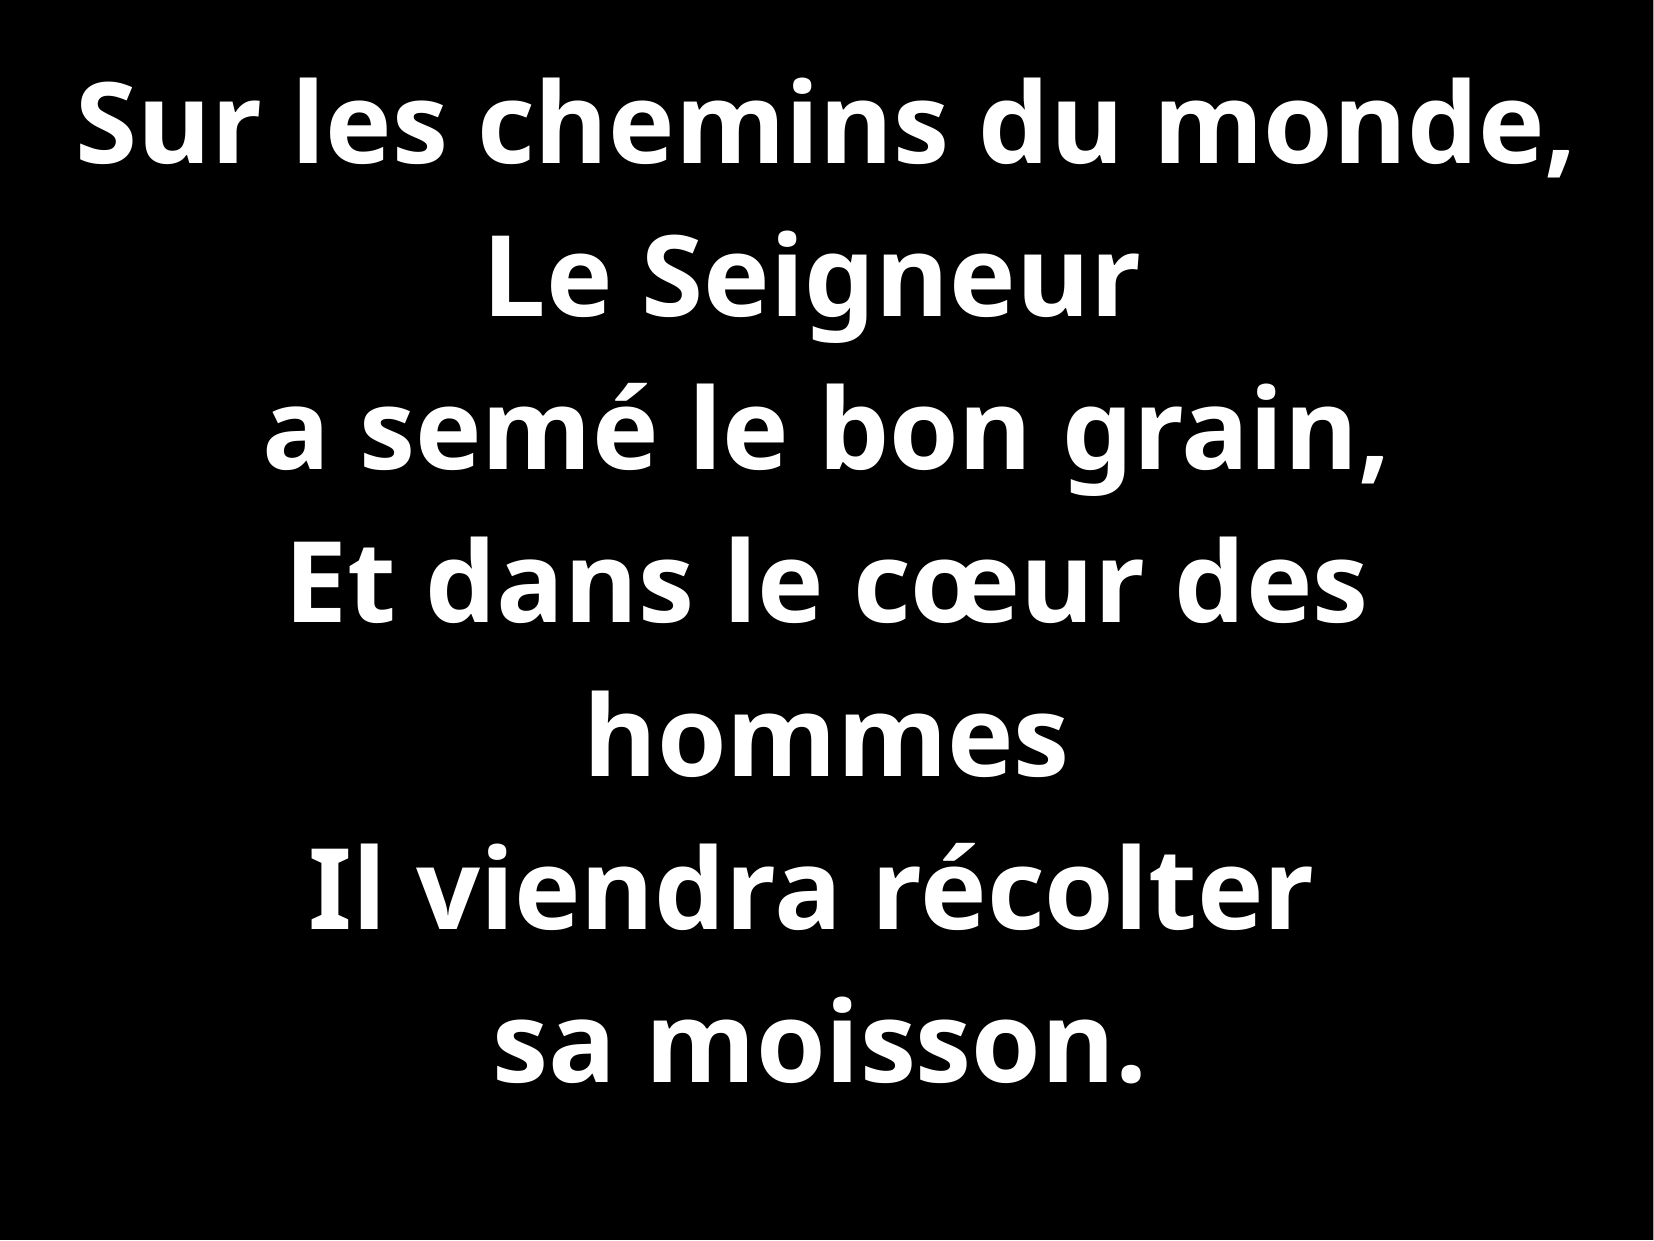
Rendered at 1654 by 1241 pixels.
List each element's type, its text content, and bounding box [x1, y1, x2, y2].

text_box Sur les chemins du monde, Le Seigneur a semé le bon grain, Et dans le cœur des hommes Il viendra récolter sa moisson. [23, 35, 1630, 1205]
